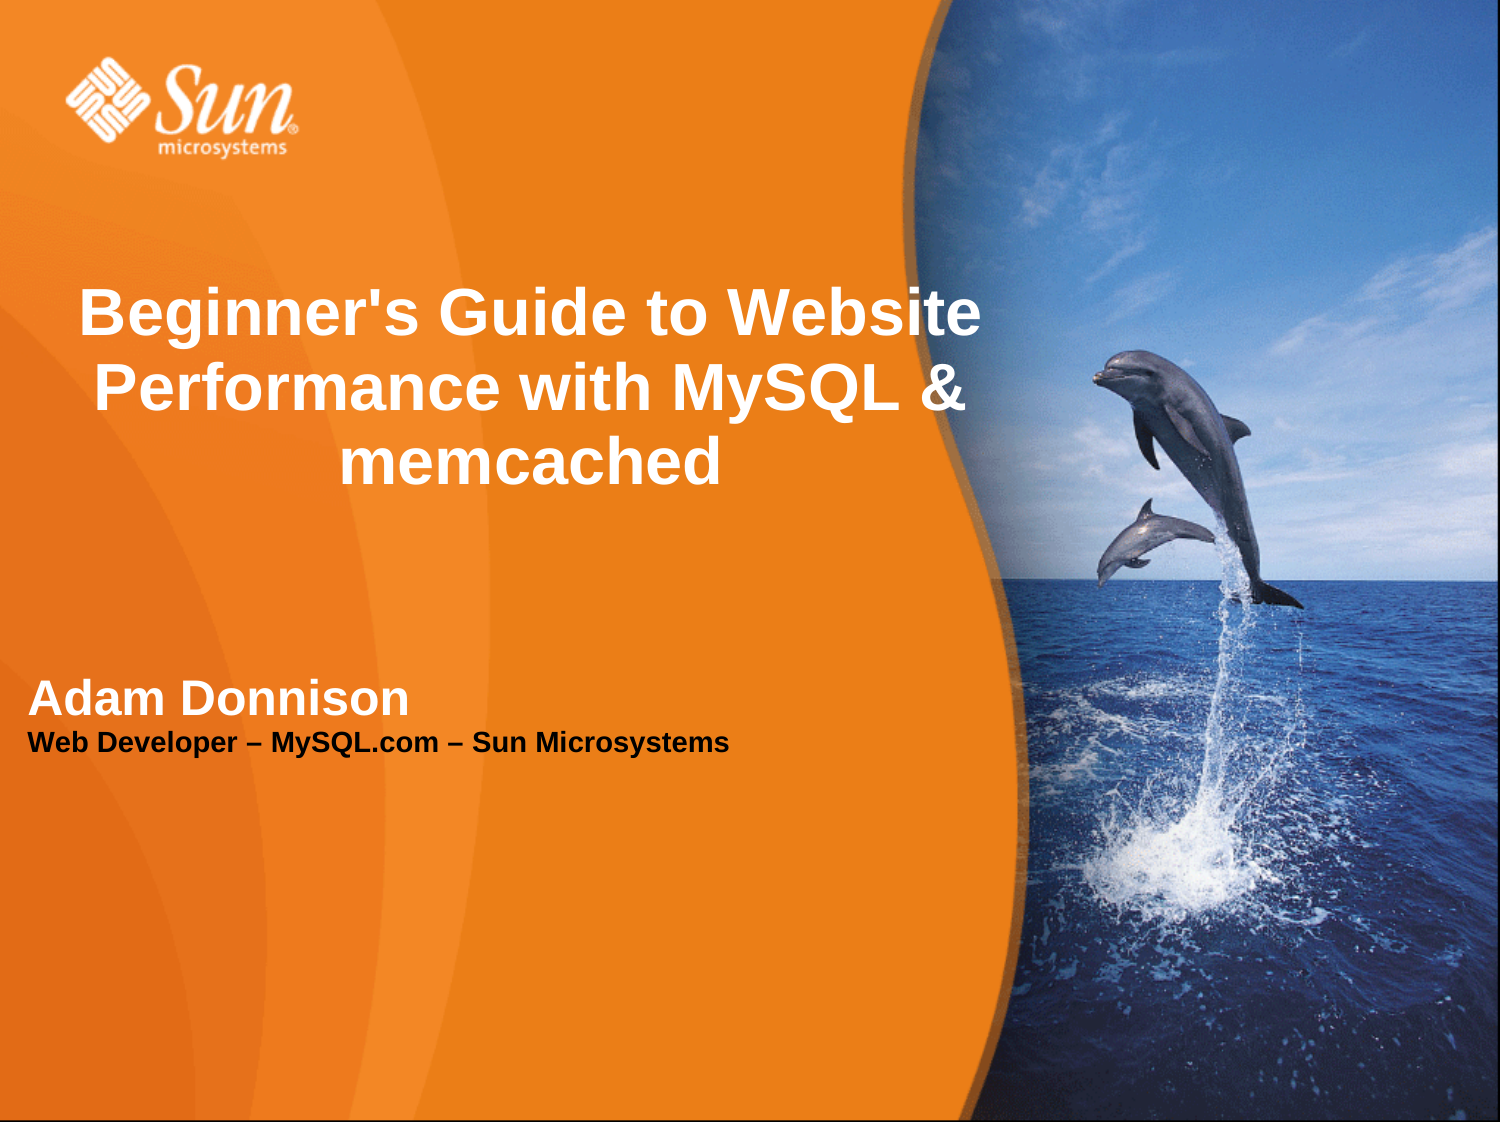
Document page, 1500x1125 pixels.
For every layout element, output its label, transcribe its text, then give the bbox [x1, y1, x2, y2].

text_box Beginner's Guide to Website Performance with MySQL & memcached [0, 267, 1063, 507]
picture [0, 0, 1500, 1123]
text_box Adam Donnison Web Developer – MySQL.com – Sun Microsystems [12, 662, 1038, 767]
